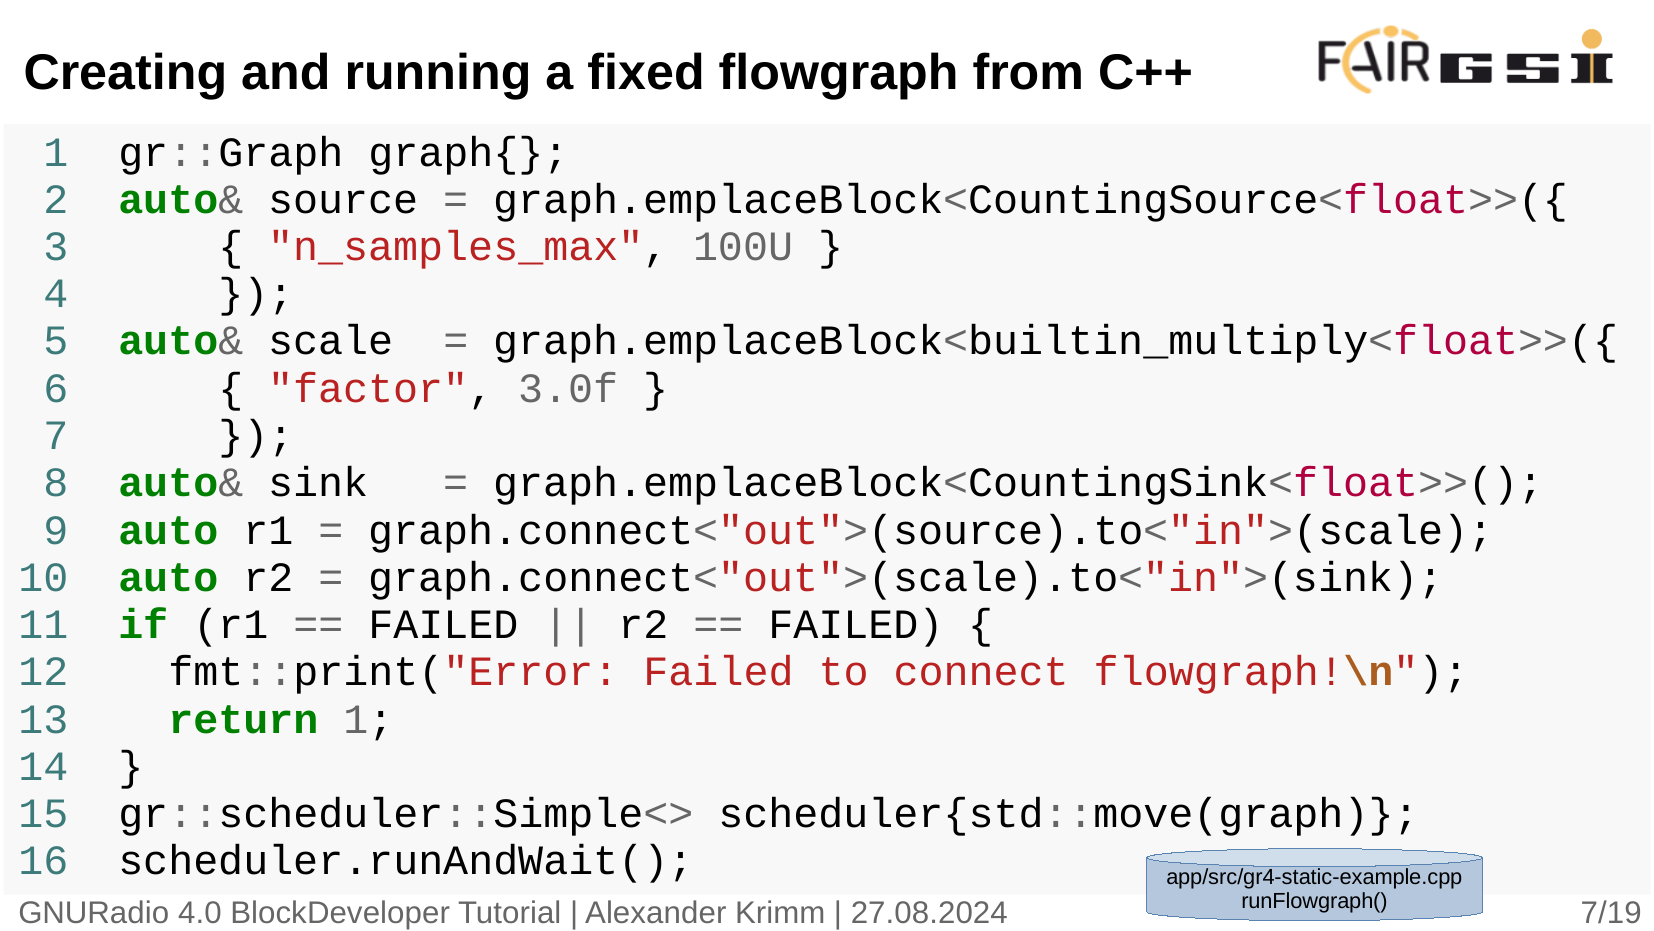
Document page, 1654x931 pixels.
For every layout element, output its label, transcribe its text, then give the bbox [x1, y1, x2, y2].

title Creating and running a fixed flowgraph from C++ [23, 5, 1638, 124]
text_box 1 gr::Graph graph{}; 2 auto& source = graph.emplaceBlock<CountingSource<float>>({ 3 { "n_samples_max", 100U } 4 }); 5 auto& scale = graph.emplaceBlock<builtin_multiply<float>>({ 6 { "factor", 3.0f } 7 }); 8 auto& sink = graph.emplaceBlock<CountingSink<float>>(); 9 auto r1 = graph.connect<"out">(source).to<"in">(scale); 10 auto r2 = graph.connect<"out">(scale).to<"in">(sink); 11 if (r1 == FAILED || r2 == FAILED) { 12 fmt::print("Error: Failed to connect flowgraph!\n"); 13 return 1; 14 } 15 gr::scheduler::Simple<> scheduler{std::move(graph)}; 16 scheduler.runAndWait(); [3, 124, 1651, 895]
text_box app/src/gr4-static-example.cpp runFlowgraph() [1146, 858, 1483, 921]
